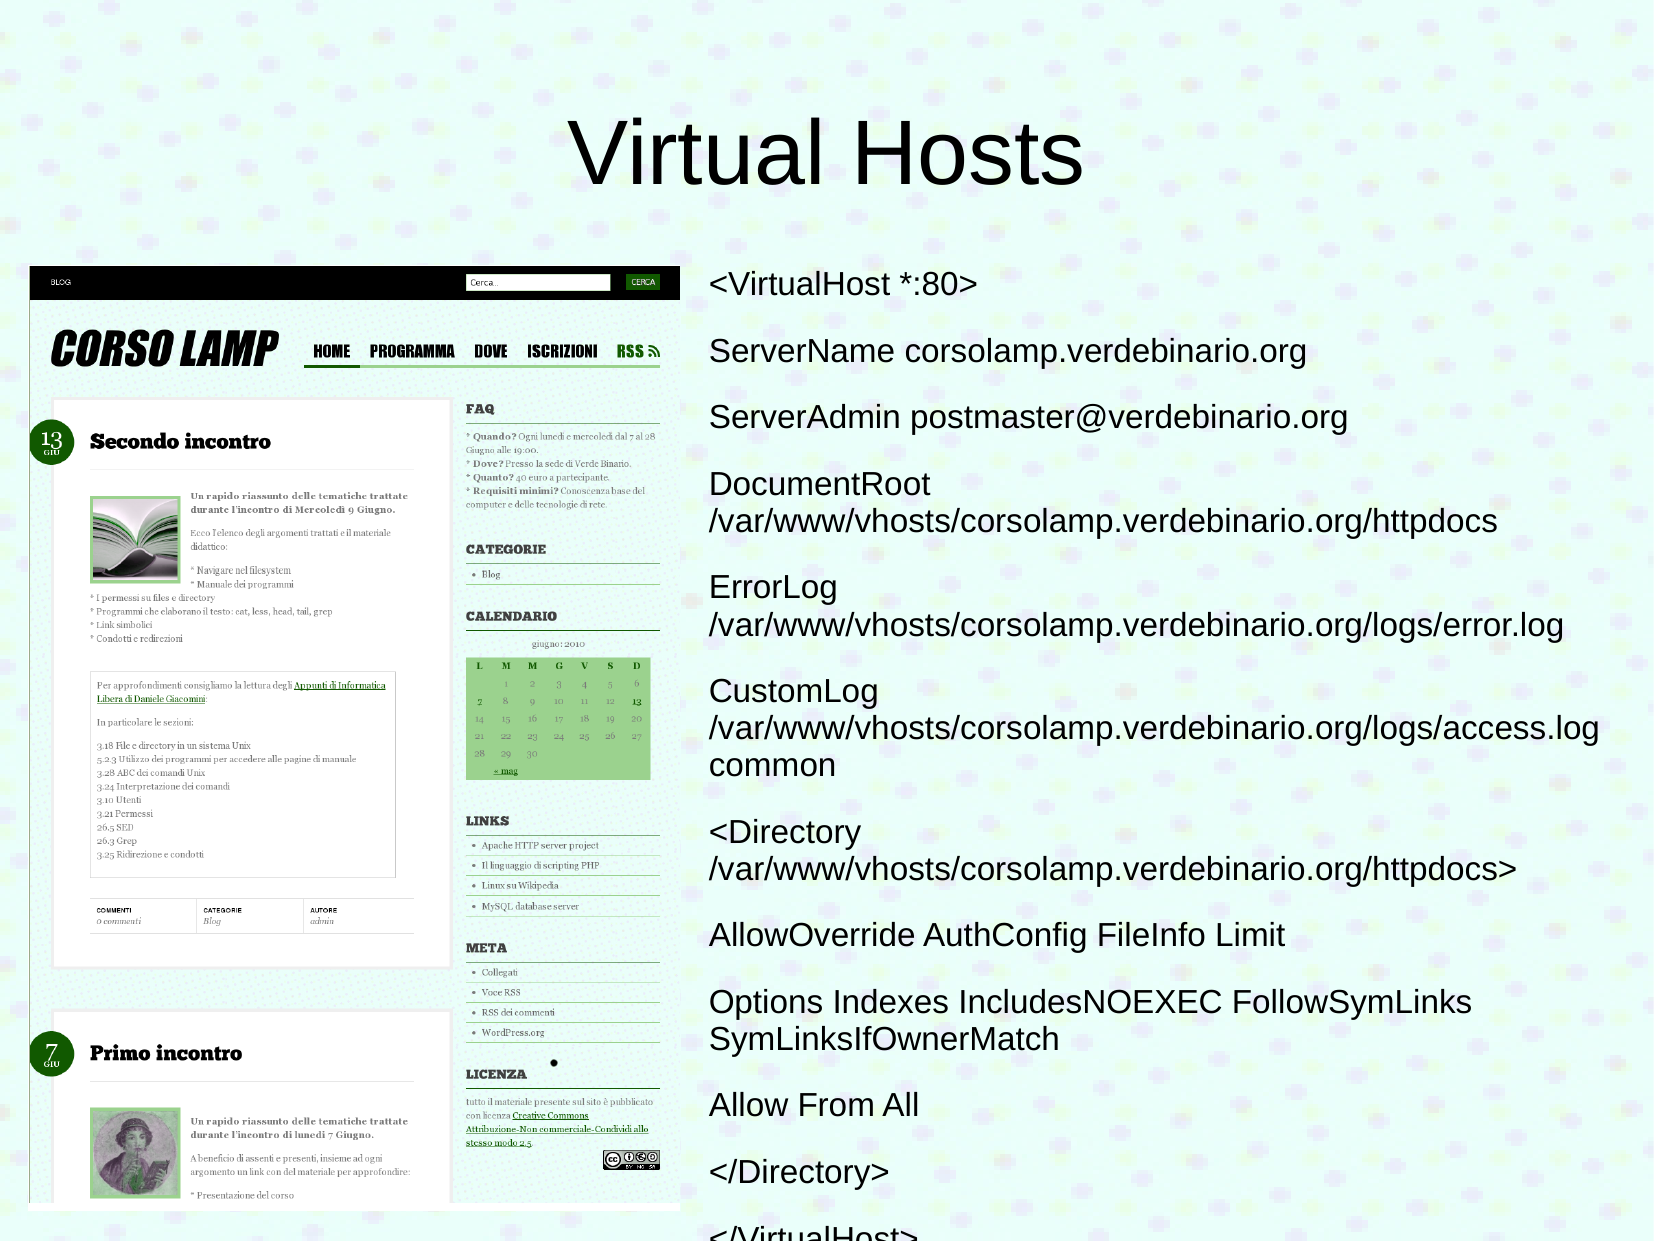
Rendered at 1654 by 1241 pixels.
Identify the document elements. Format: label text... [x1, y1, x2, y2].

picture [0, 0, 1654, 1241]
list <VirtualHost *:80> ServerName corsolamp.verdebinario.org ServerAdmin postmaster@verdebinario.org DocumentRoot /var/www/vhosts/corsolamp.verdebinario.org/httpdocs ErrorLog /var/www/vhosts/corsolamp.verdebinario.org/logs/error.log CustomLog /var/www/vhosts/corsolamp.verdebinario.org/logs/access.log common <Directory /var/www/vhosts/corsolamp.verdebinario.org/httpdocs> AllowOverride AuthConfig FileInfo Limit Options Indexes IncludesNOEXEC FollowSymLinks SymLinksIfOwnerMatch Allow From All </Directory> </VirtualHost> [708, 265, 1625, 1241]
title Virtual Hosts [82, 56, 1571, 250]
